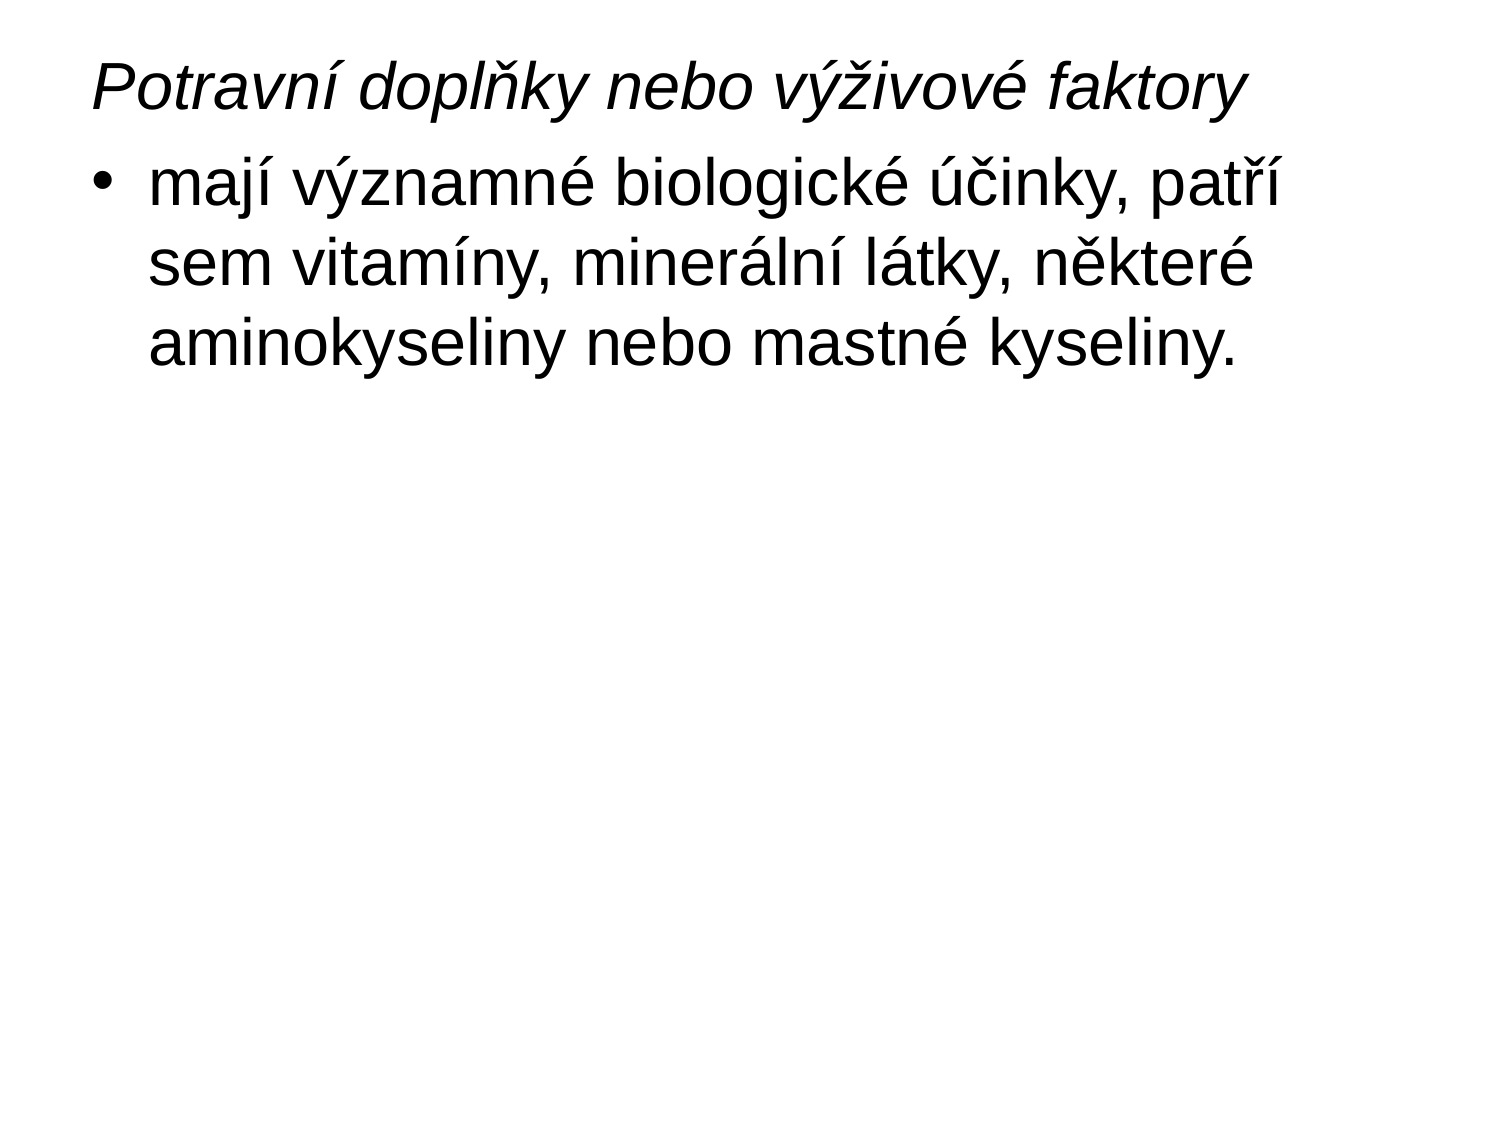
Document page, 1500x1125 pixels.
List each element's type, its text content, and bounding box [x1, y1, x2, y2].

list Potravní doplňky nebo výživové faktory mají významné biologické účinky, patří sem vitamíny, minerální látky, některé aminokyseliny nebo mastné kyseliny. [76, 35, 1427, 1010]
